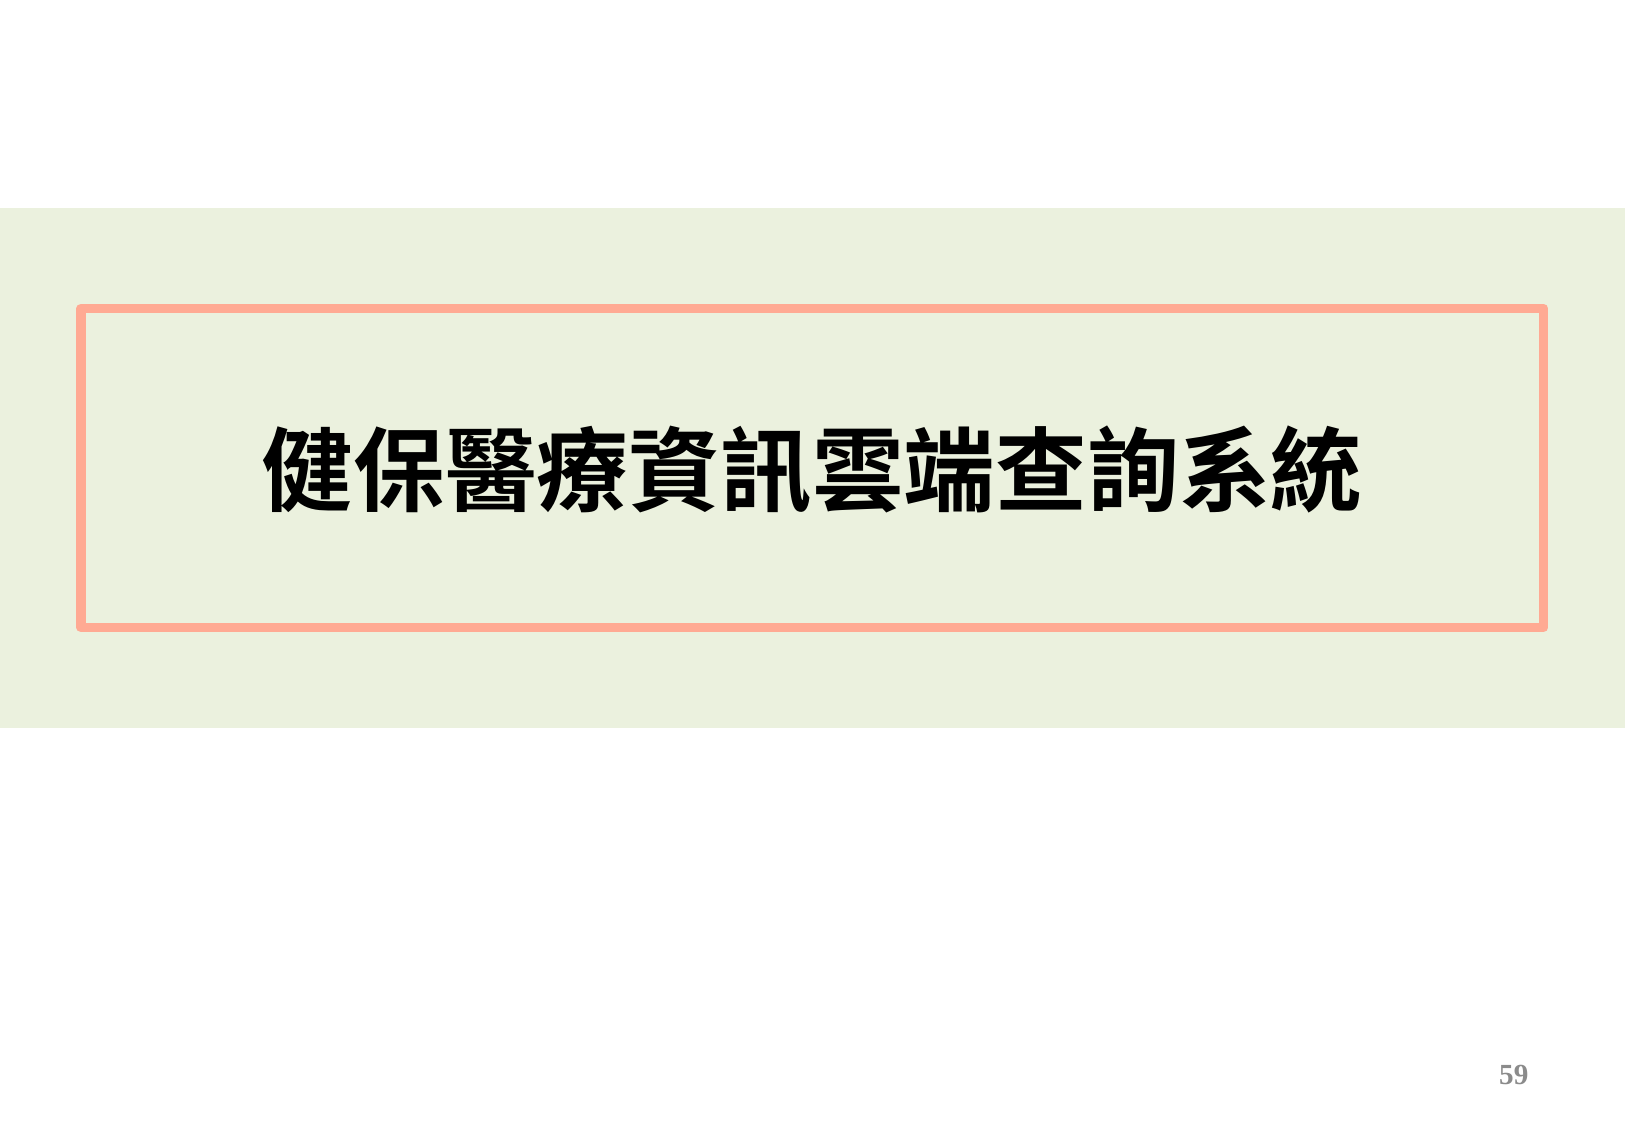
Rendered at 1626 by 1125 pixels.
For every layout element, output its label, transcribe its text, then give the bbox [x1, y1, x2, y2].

slide_number <編號> [1164, 1042, 1544, 1103]
text_box [0, 208, 1625, 728]
list 健保醫療資訊雲端查詢系統 [81, 308, 1544, 628]
